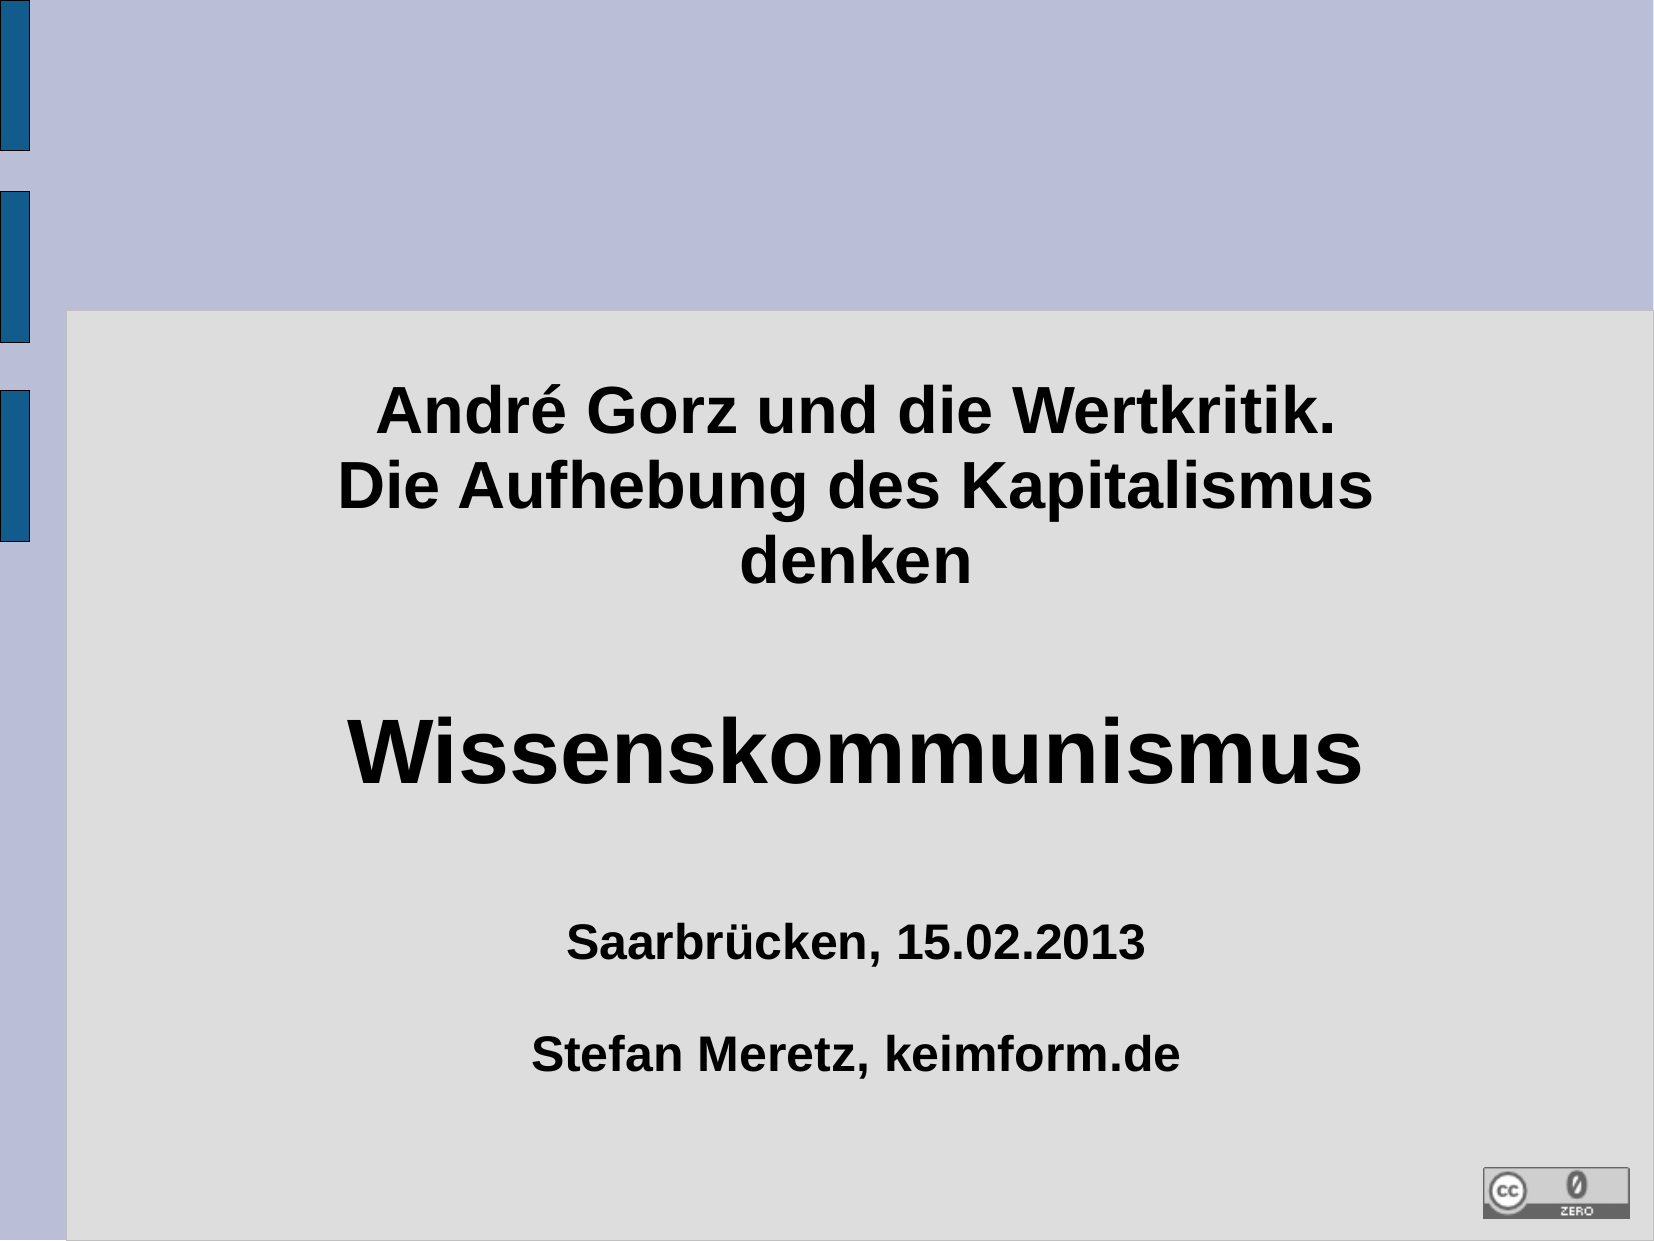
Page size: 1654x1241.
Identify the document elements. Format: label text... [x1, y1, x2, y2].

picture [1483, 1167, 1630, 1219]
text_box André Gorz und die Wertkritik. Die Aufhebung des Kapitalismus denken Wissenskommunismus Saarbrücken, 15.02.2013 Stefan Meretz, keimform.de [265, 366, 1447, 1090]
